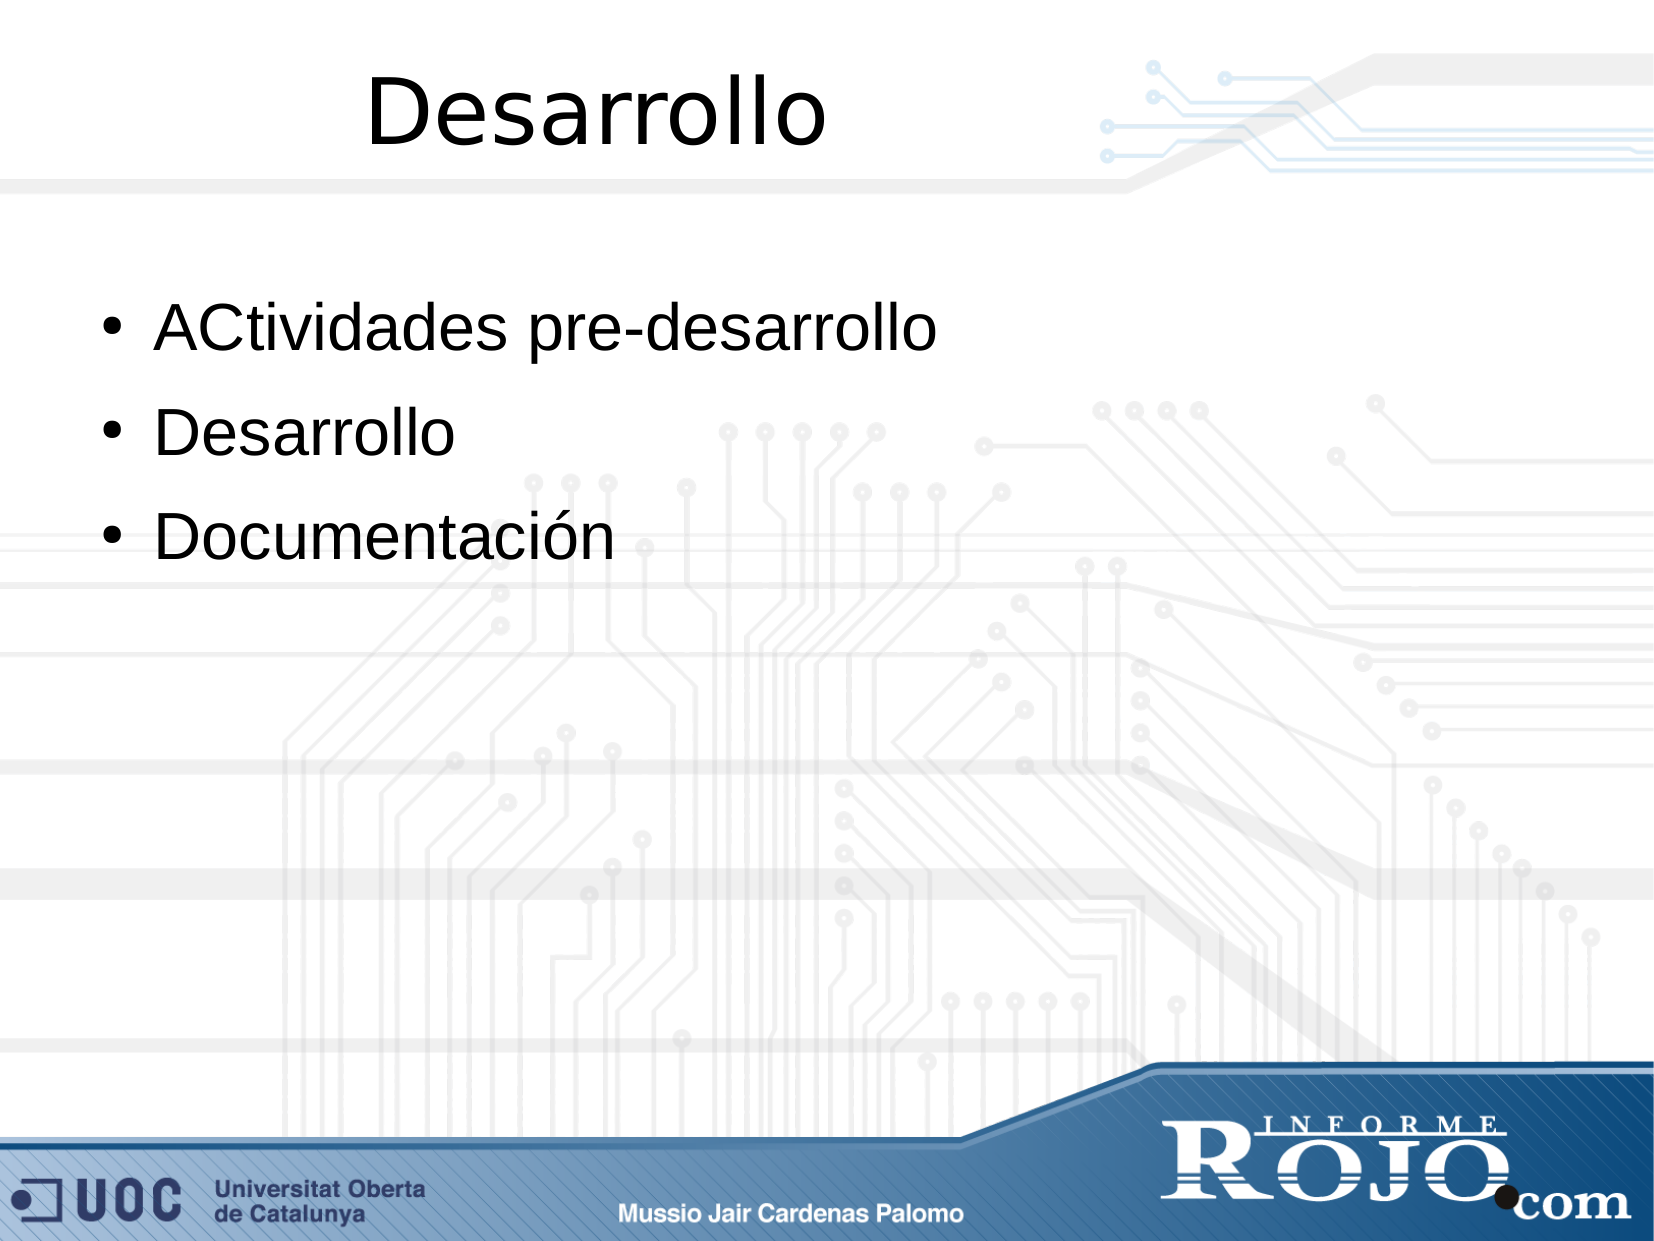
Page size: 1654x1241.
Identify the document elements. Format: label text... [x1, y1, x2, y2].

picture [0, 0, 1654, 1241]
list ACtividades pre-desarrollo Desarrollo Documentación [82, 290, 1538, 1010]
title Desarrollo [82, 49, 1111, 178]
